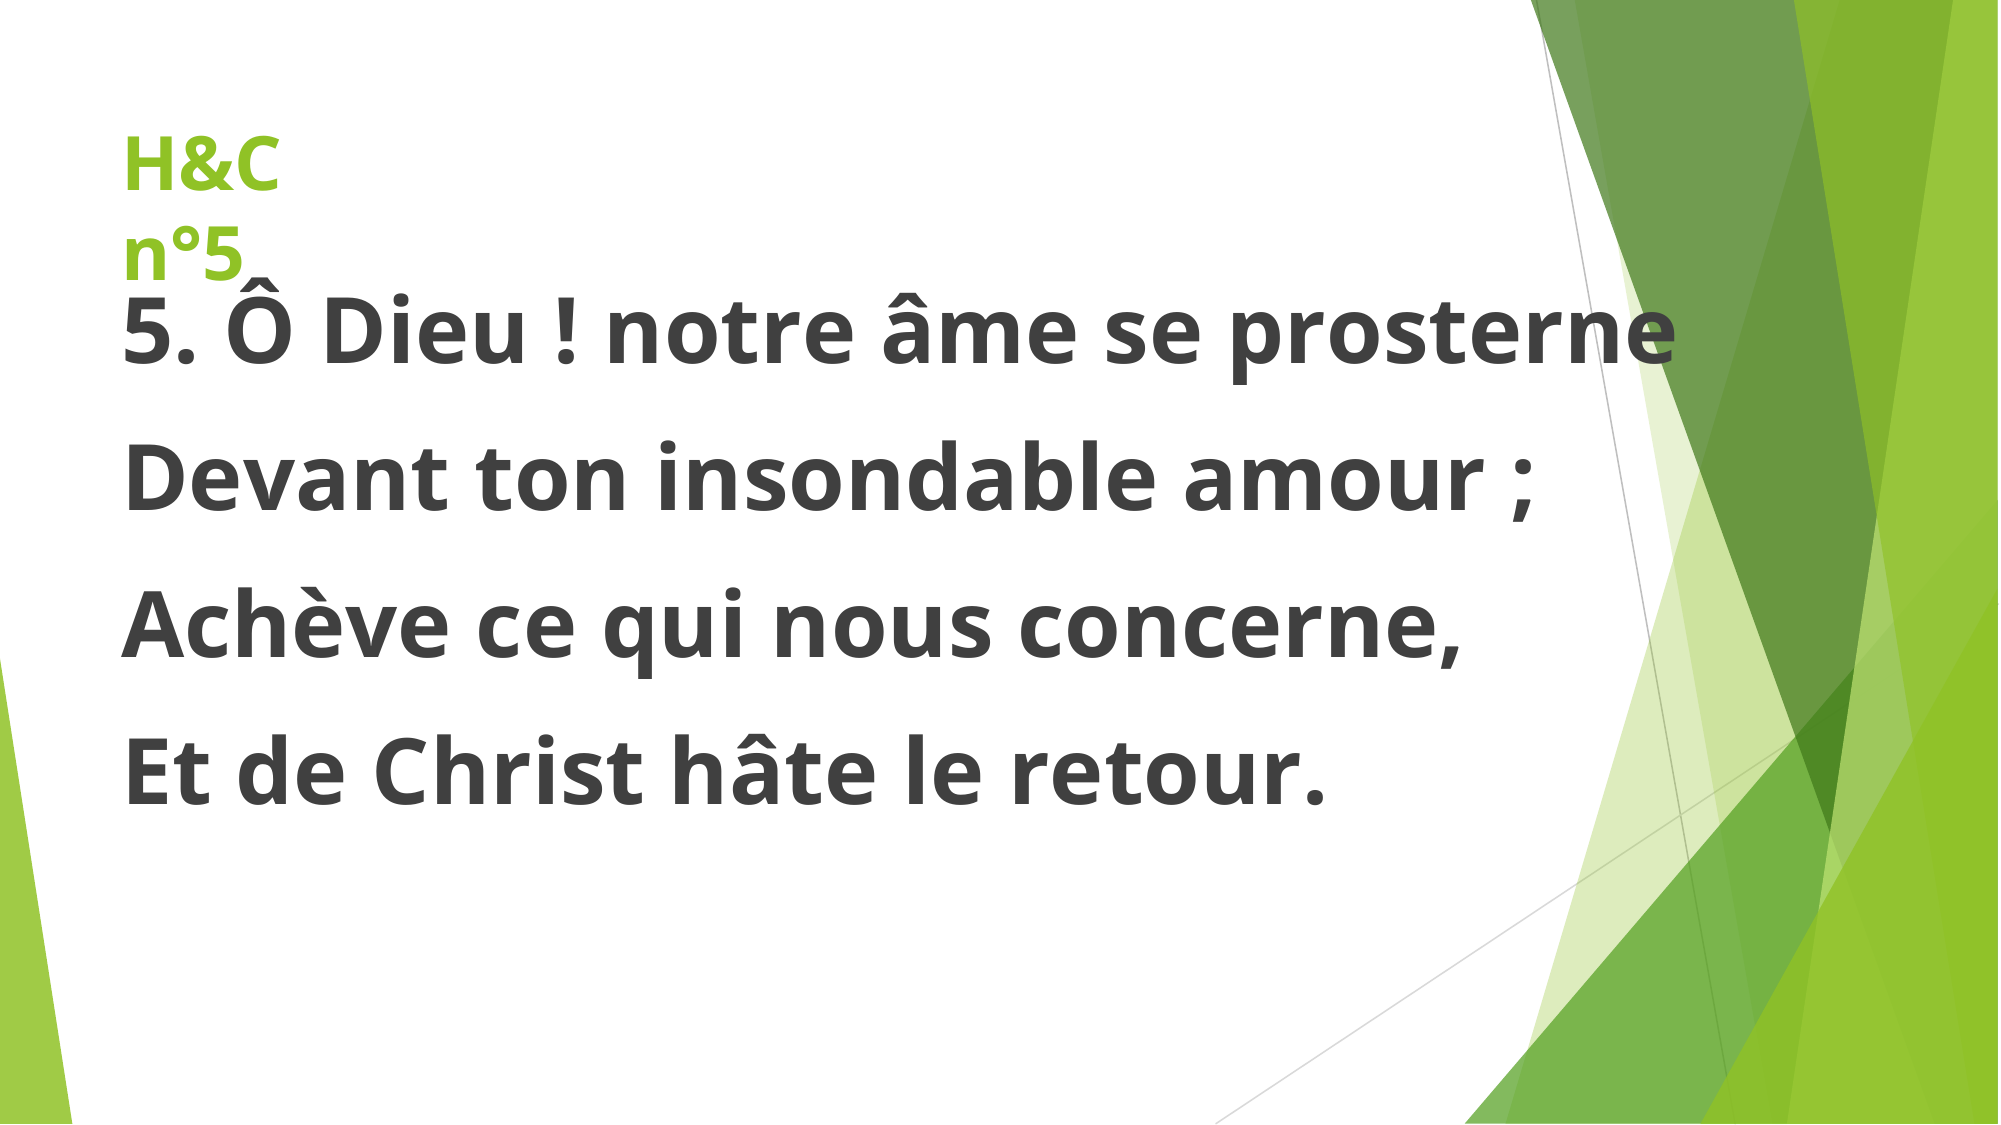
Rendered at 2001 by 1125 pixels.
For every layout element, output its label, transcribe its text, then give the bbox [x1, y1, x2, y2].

text_box H&C n°5 [106, 107, 441, 213]
text_box 5. Ô Dieu ! notre âme se prosterne Devant ton insondable amour ; Achève ce qui nous concerne, Et de Christ hâte le retour. [106, 247, 1973, 1075]
